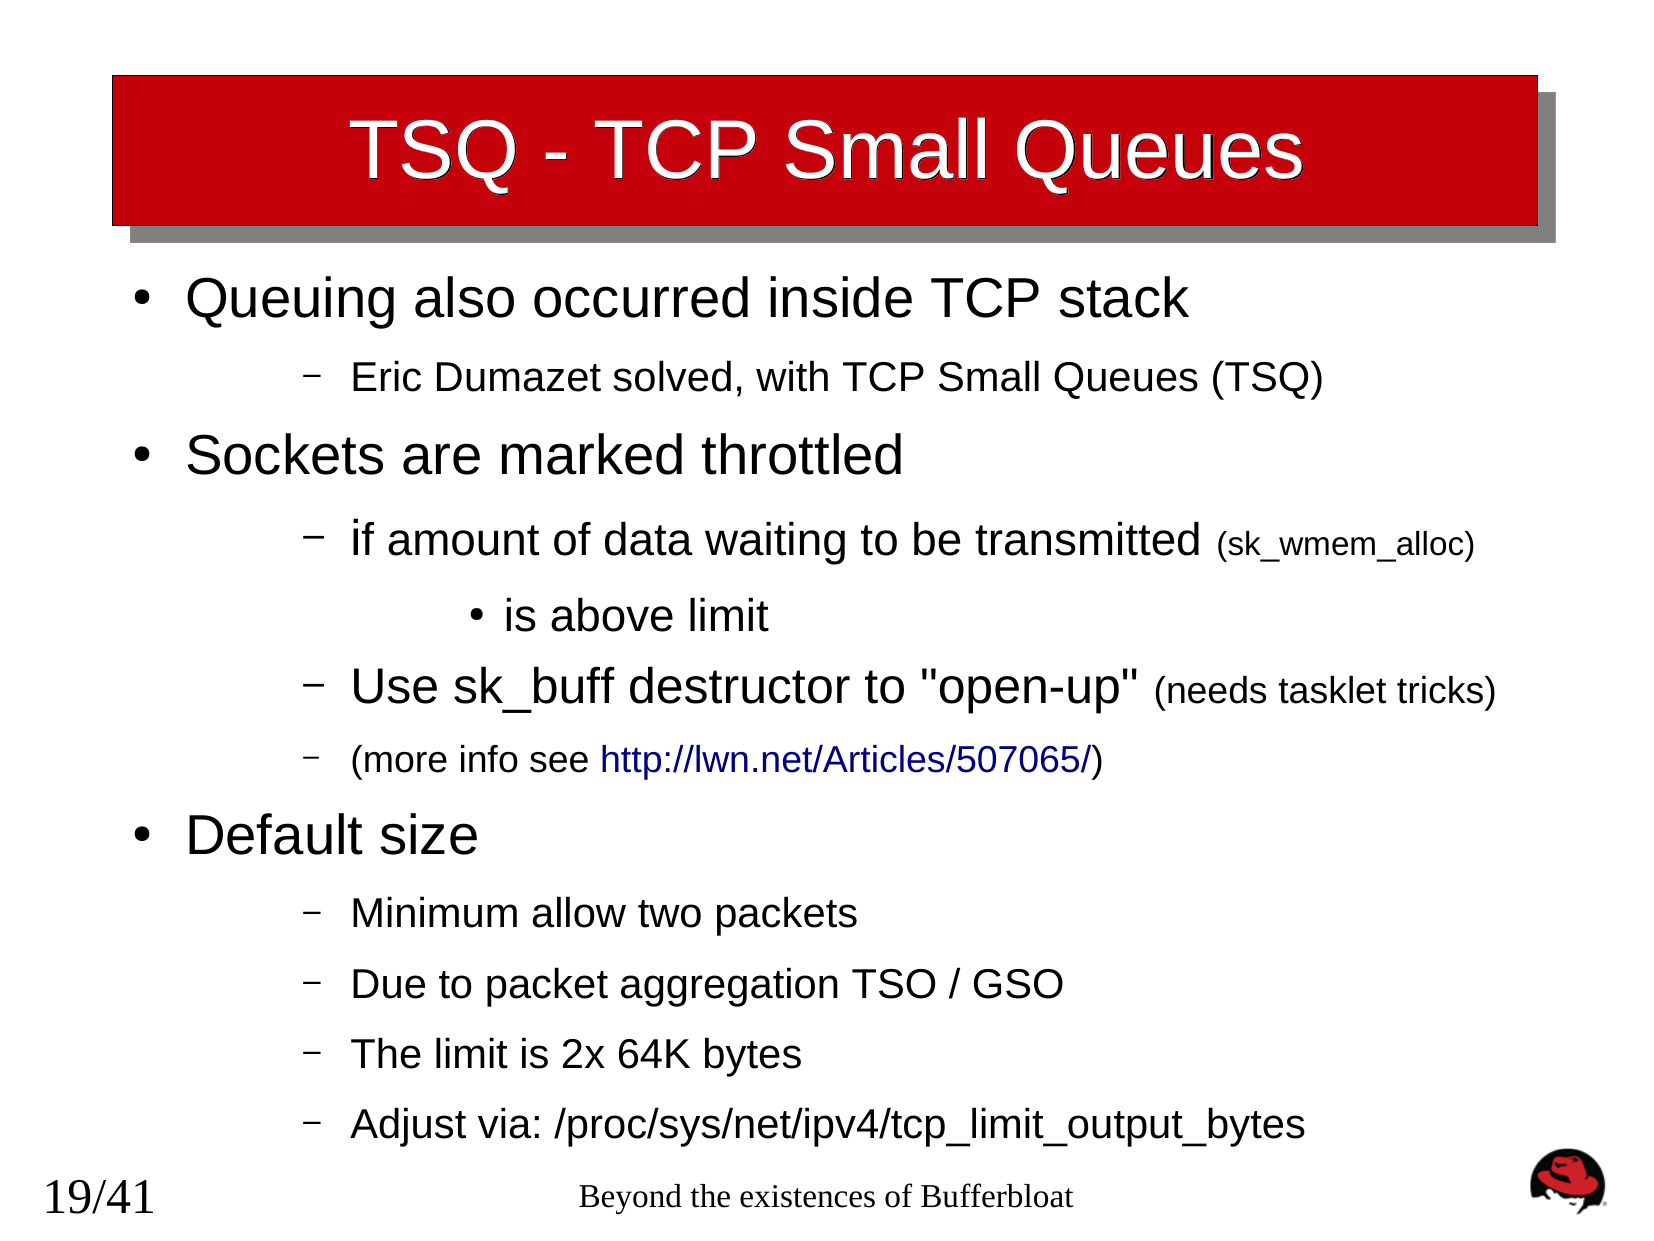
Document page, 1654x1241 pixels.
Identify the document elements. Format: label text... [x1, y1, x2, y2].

list Queuing also occurred inside TCP stack Eric Dumazet solved, with TCP Small Queues (TSQ) Sockets are marked throttled if amount of data waiting to be transmitted (sk_wmem_alloc) is above limit Use sk_buff destructor to "open-up" (needs tasklet tricks) (more info see http://lwn.net/Articles/507065/) Default size Minimum allow two packets Due to packet aggregation TSO / GSO The limit is 2x 64K bytes Adjust via: /proc/sys/net/ipv4/tcp_limit_output_bytes [114, 266, 1540, 1148]
title TSQ - TCP Small Queues [116, 46, 1538, 254]
picture [1529, 1146, 1613, 1224]
